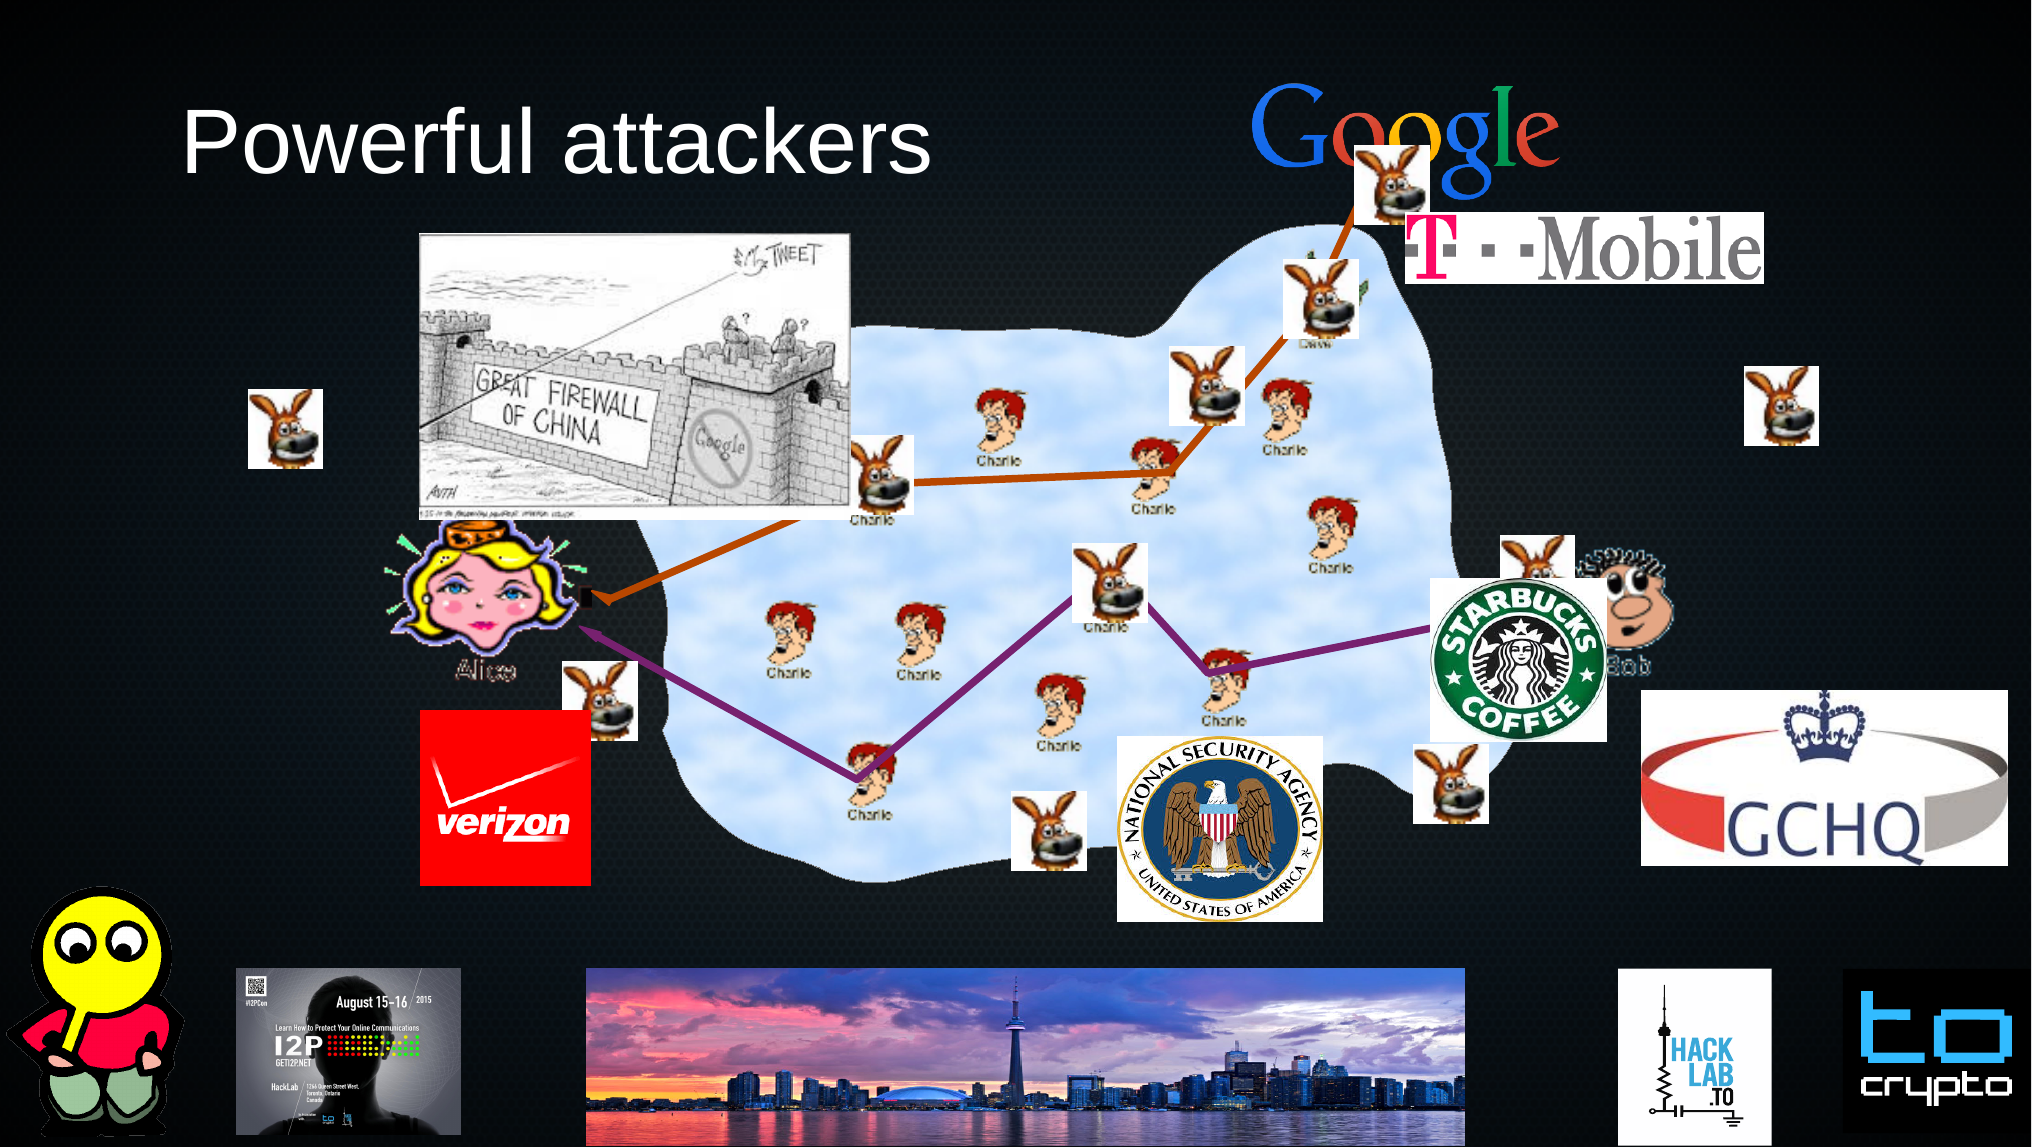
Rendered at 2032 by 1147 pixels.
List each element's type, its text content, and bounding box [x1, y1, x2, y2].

text_box [661, 239, 1461, 763]
picture [0, 0, 2032, 1147]
text_box [636, 520, 780, 573]
title Powerful attackers [99, 45, 1016, 237]
text_box [1349, 227, 1370, 235]
text_box [851, 224, 1344, 478]
text_box [662, 606, 1513, 883]
text_box [1193, 426, 1203, 437]
